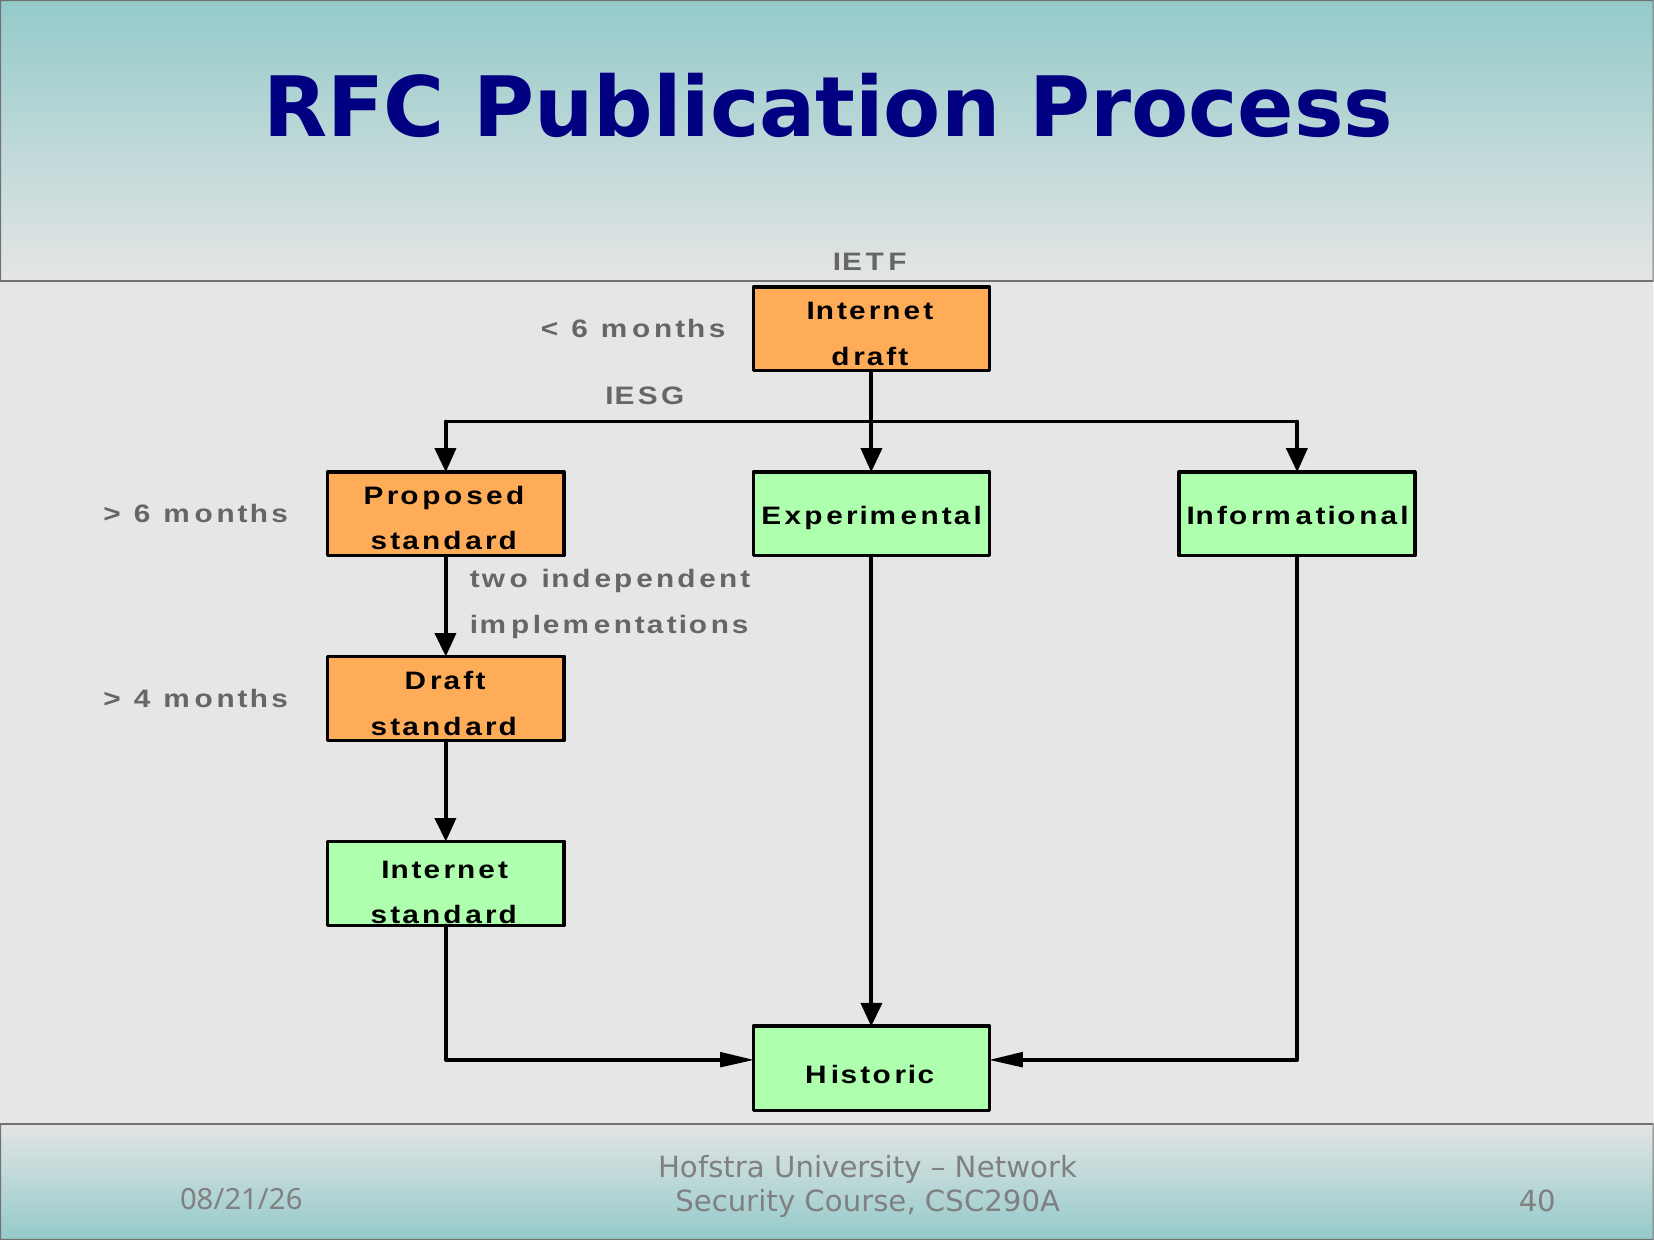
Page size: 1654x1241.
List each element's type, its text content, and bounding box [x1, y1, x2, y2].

chart [75, 225, 1434, 1118]
title RFC Publication Process [123, 18, 1534, 164]
